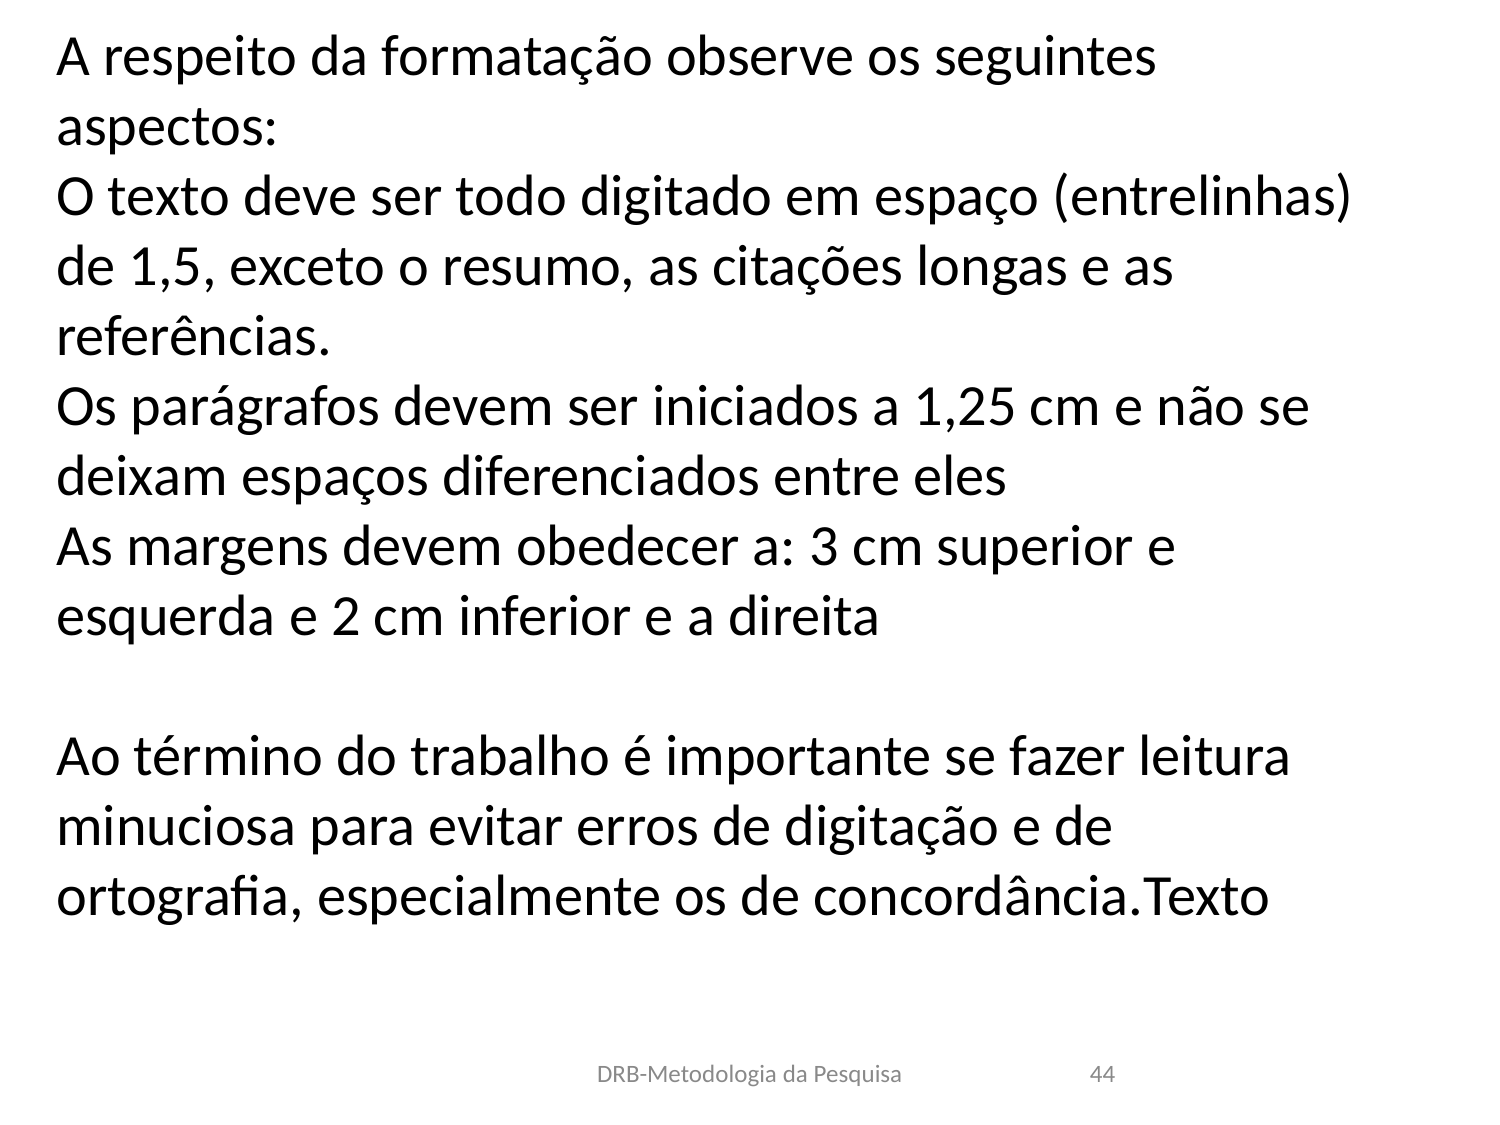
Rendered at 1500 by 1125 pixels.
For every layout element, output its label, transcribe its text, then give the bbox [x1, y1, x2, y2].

text_box 44 [1074, 1042, 1426, 1103]
text_box DRB-Metodologia da Pesquisa [512, 1042, 988, 1103]
text_box A respeito da formatação observe os seguintes aspectos: O texto deve ser todo digitado em espaço (entrelinhas) de 1,5, exceto o resumo, as citações longas e as referências. Os parágrafos devem ser iniciados a 1,25 cm e não se deixam espaços diferenciados entre eles As margens devem obedecer a: 3 cm superior e esquerda e 2 cm inferior e a direita Ao término do trabalho é importante se fazer leitura minuciosa para evitar erros de digitação e de ortografia, especialmente os de concordância. Texto [41, 9, 1377, 1015]
